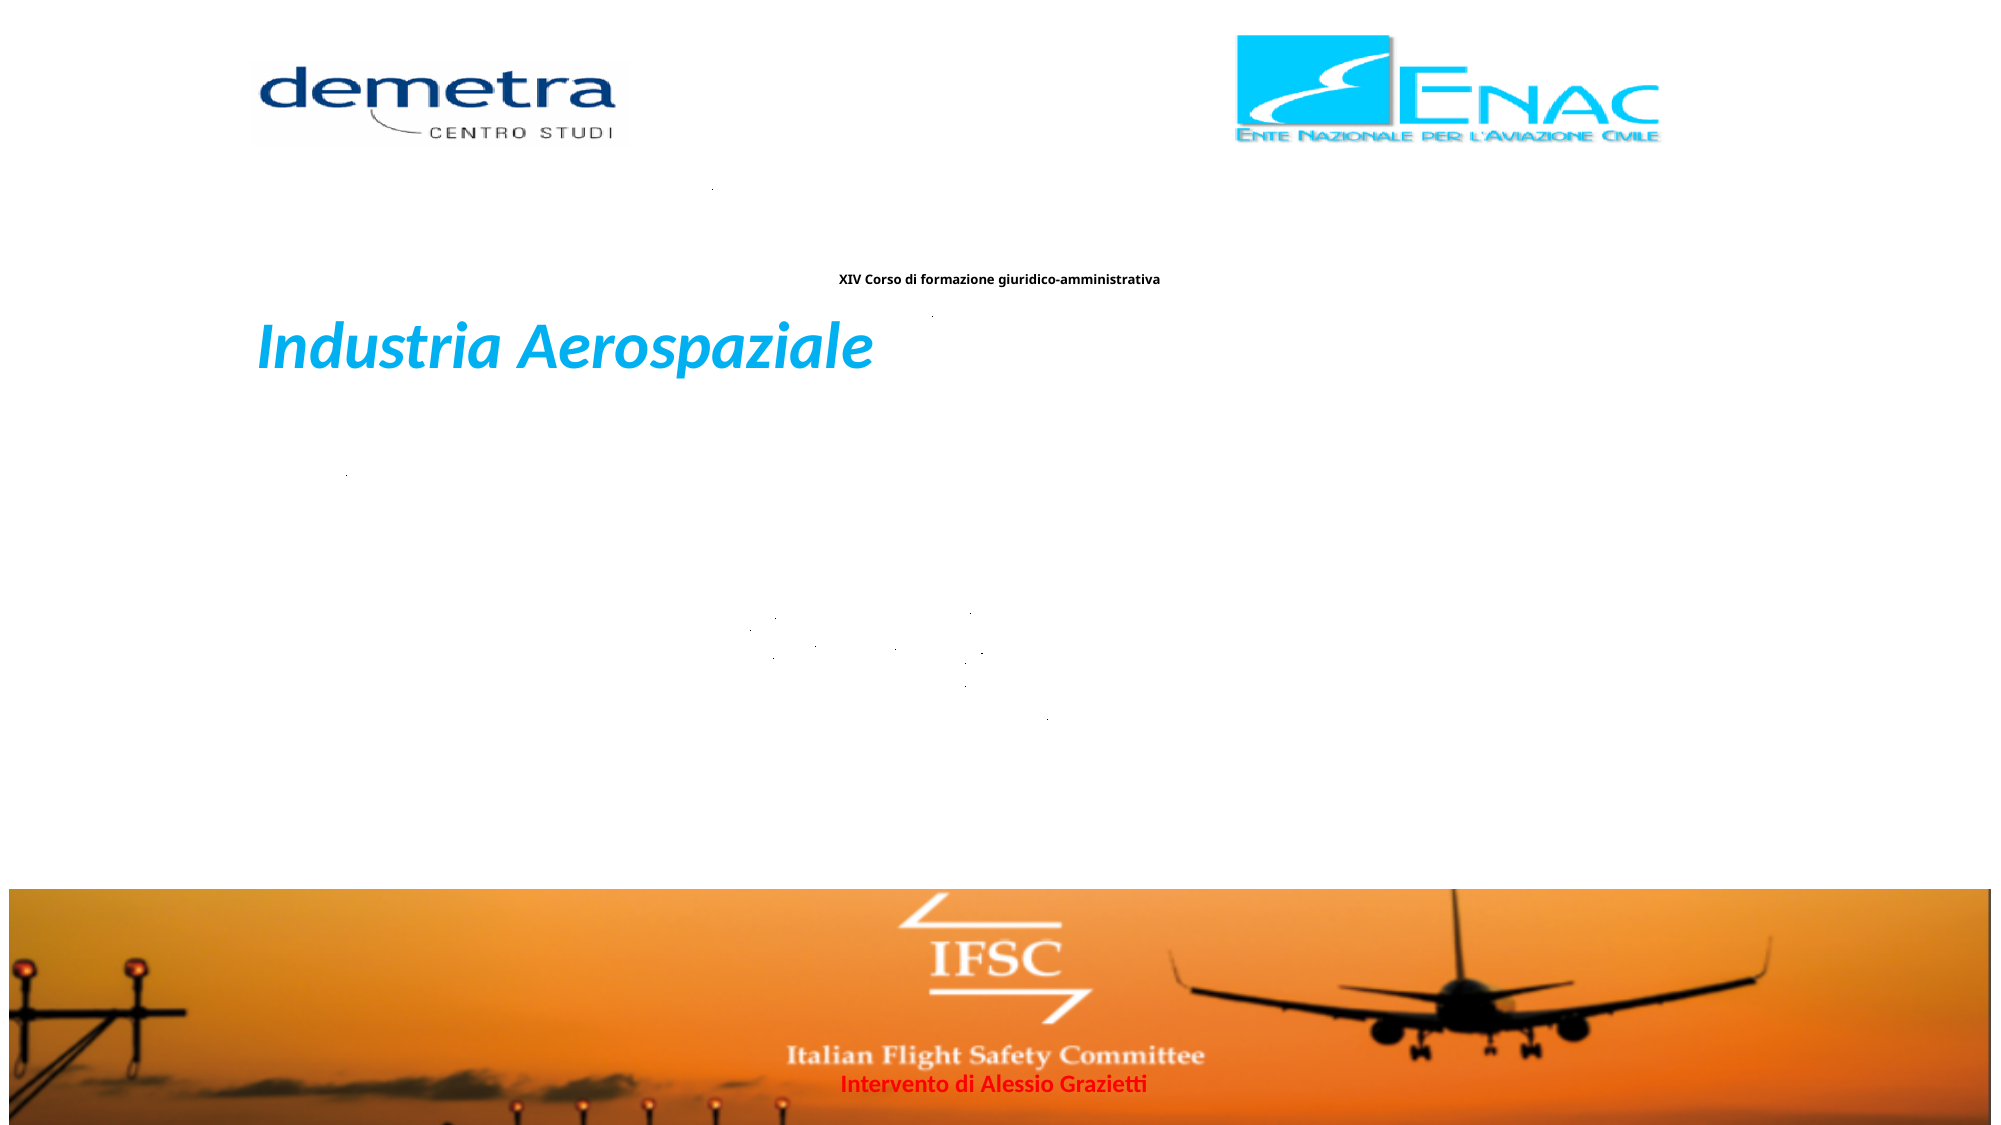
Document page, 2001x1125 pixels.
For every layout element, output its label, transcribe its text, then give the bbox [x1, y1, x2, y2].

picture [210, 6, 1790, 183]
text_box Industria Aerospaziale [241, 294, 896, 552]
subtitle Intervento di Alessio Grazietti [249, 1063, 1750, 1113]
picture [9, 889, 1991, 1125]
title XIV Corso di formazione giuridico-amministrativa [249, 256, 1750, 353]
